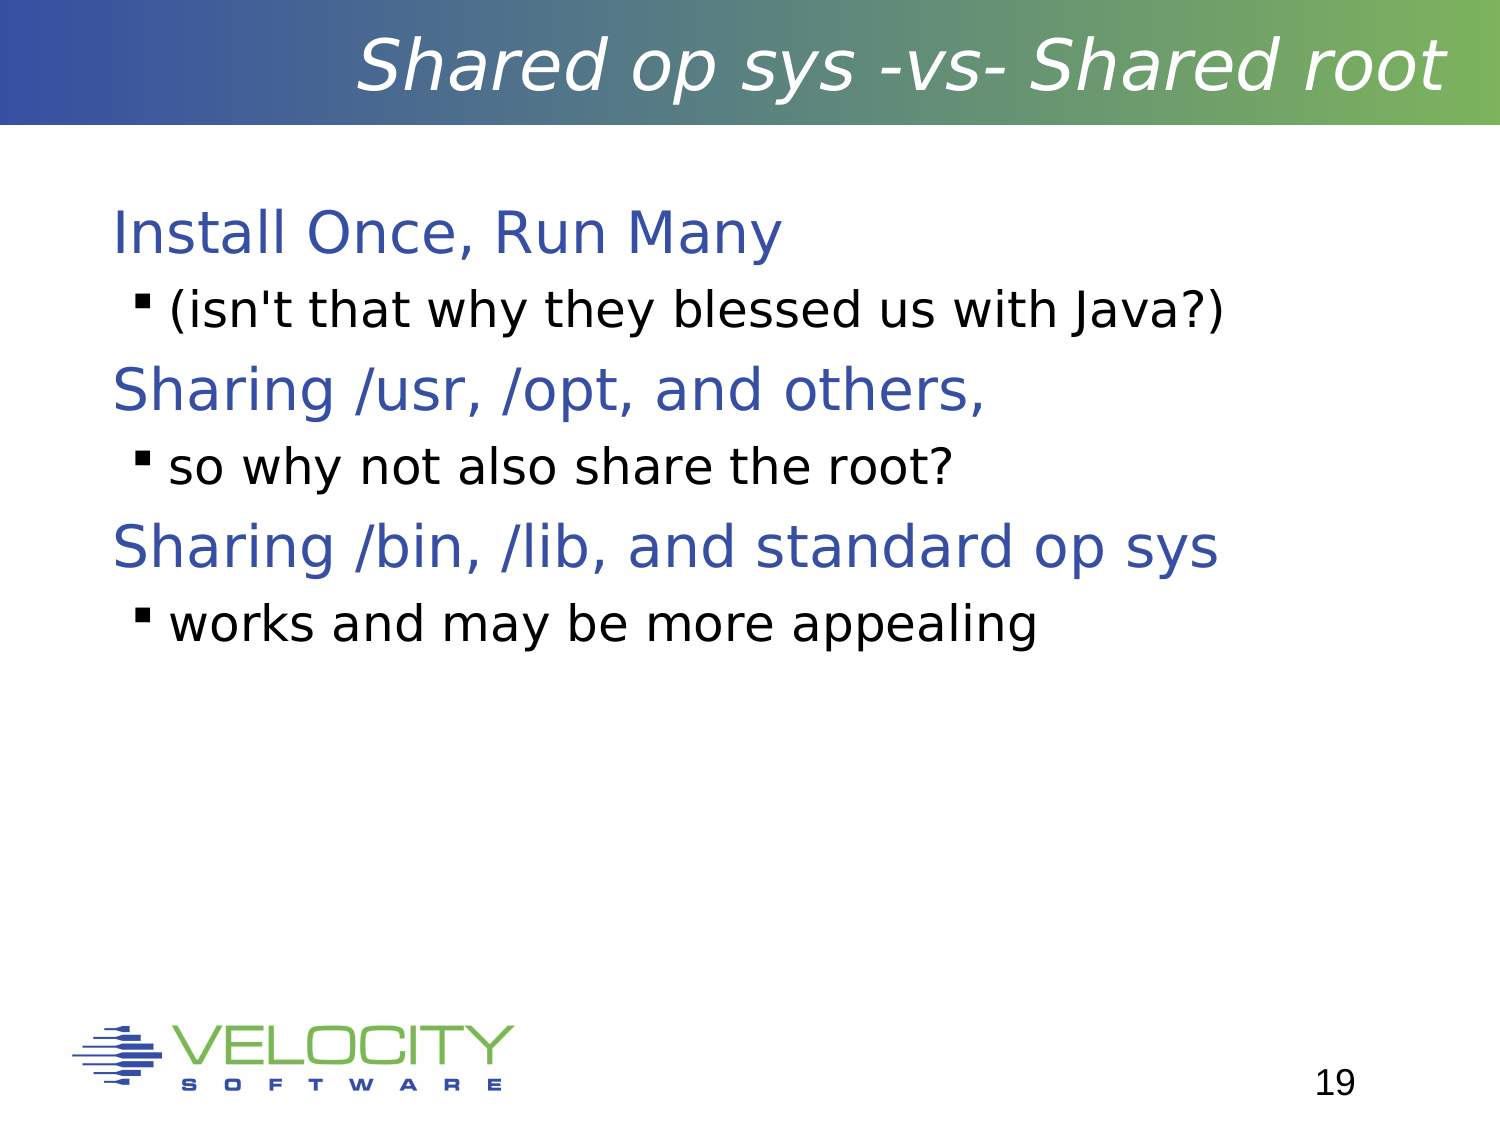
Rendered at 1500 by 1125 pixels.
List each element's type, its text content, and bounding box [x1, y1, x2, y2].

title Shared op sys -vs- Shared root [62, 12, 1463, 113]
picture [50, 1021, 538, 1094]
list Install Once, Run Many (isn't that why they blessed us with Java?) Sharing /usr, /opt, and others, so why not also share the root? Sharing /bin, /lib, and standard op sys works and may be more appealing [70, 187, 1438, 988]
